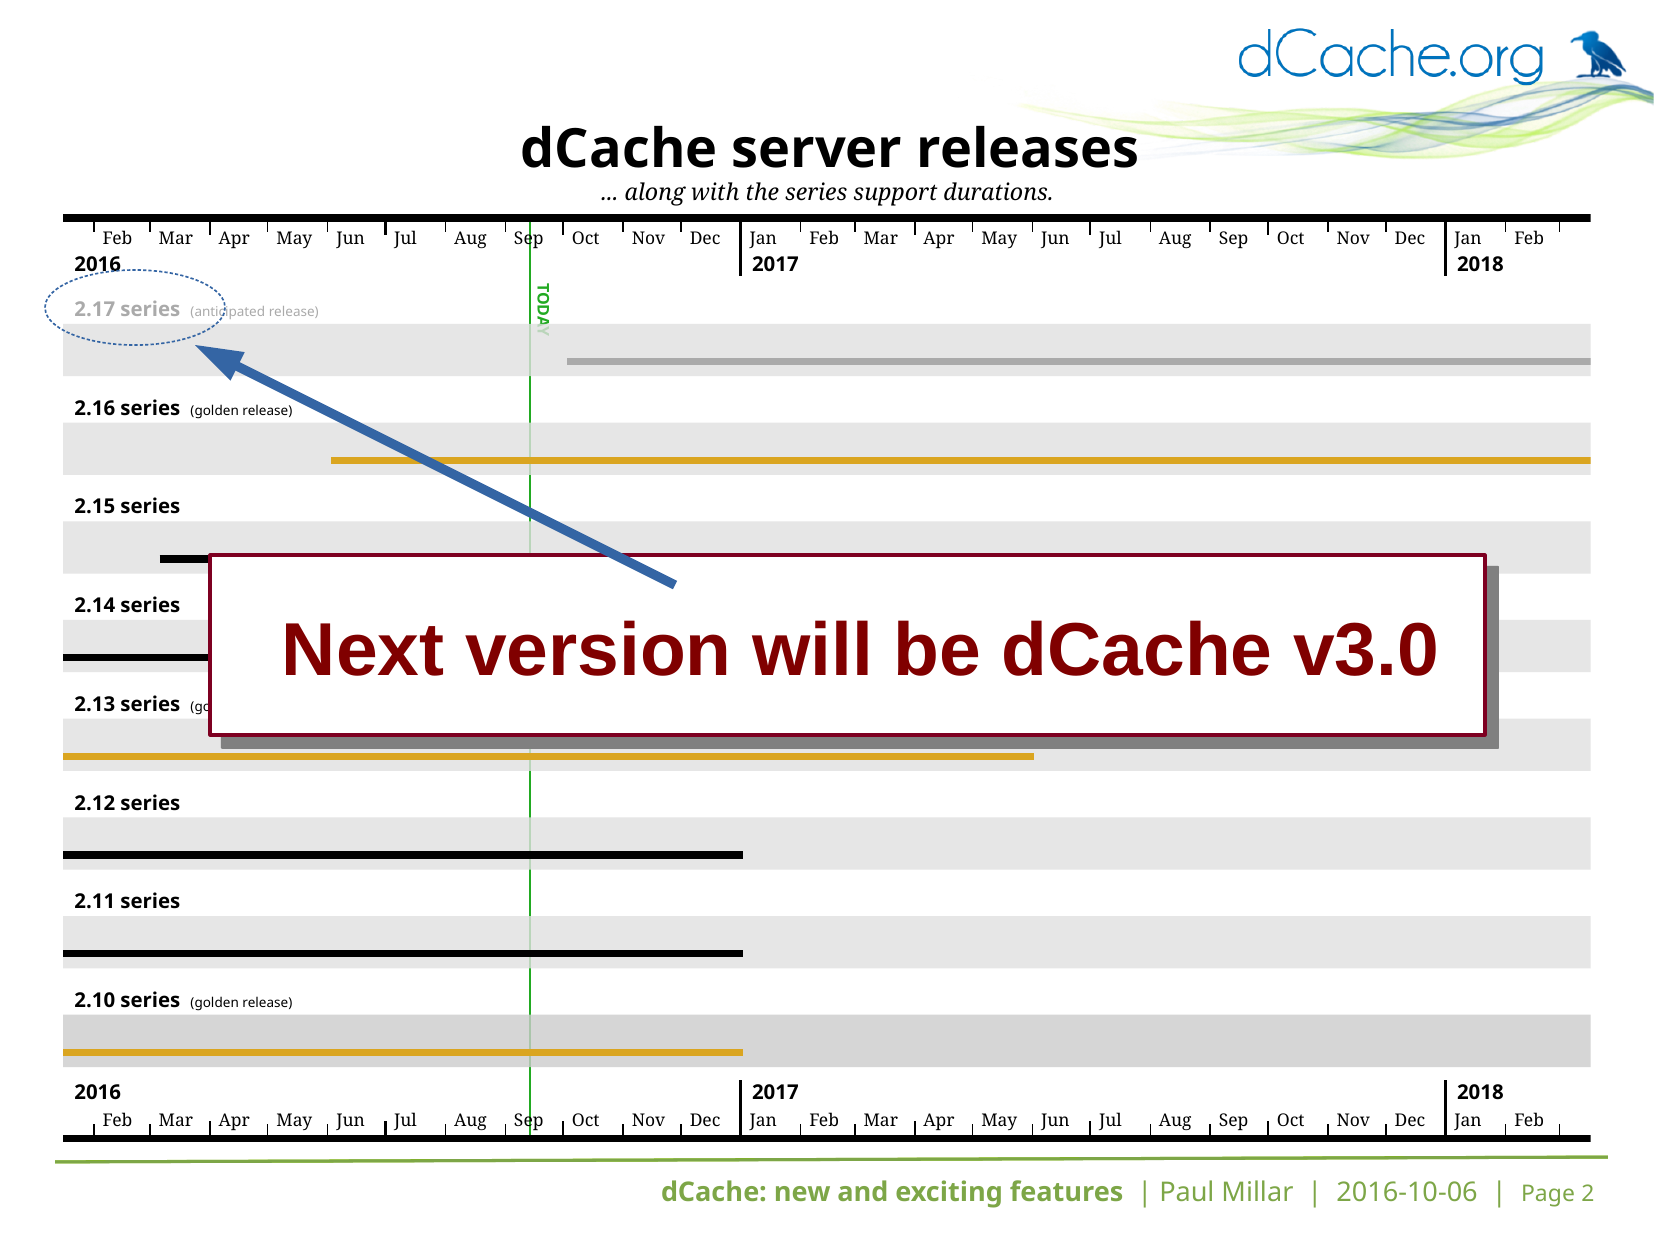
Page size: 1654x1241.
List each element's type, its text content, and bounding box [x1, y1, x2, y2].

picture [63, 16, 1654, 1182]
text_box [210, 555, 1486, 736]
text_box Next version will be dCache v3.0 [267, 600, 1456, 699]
